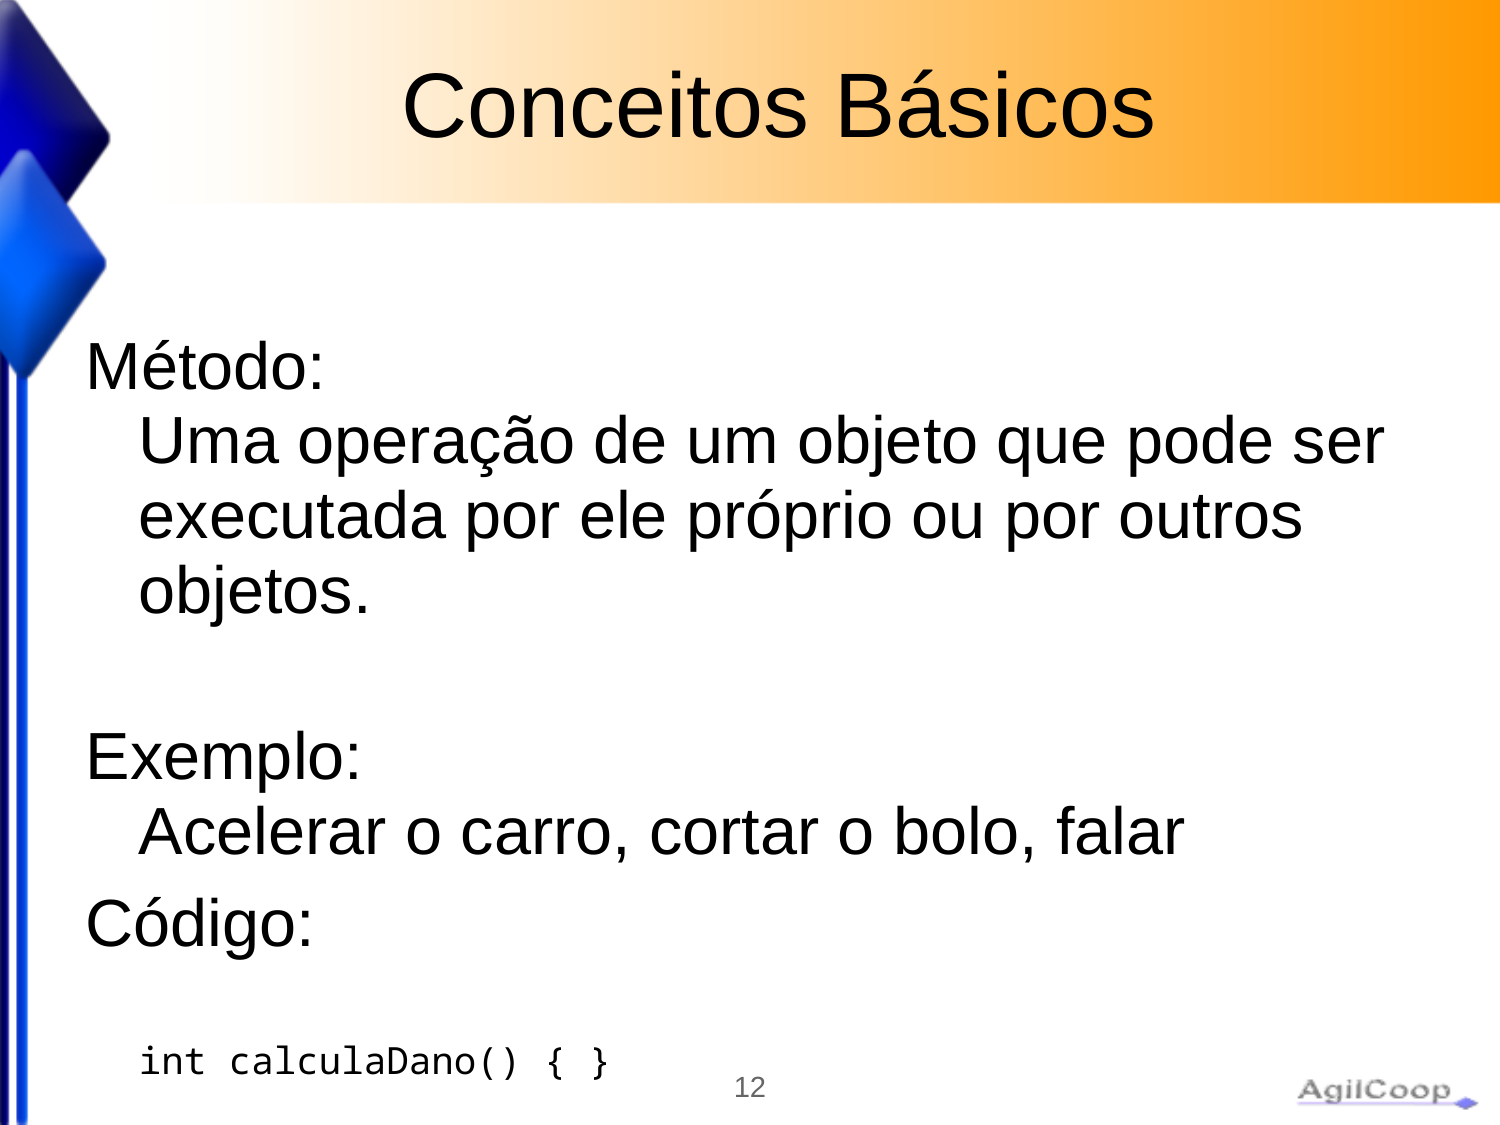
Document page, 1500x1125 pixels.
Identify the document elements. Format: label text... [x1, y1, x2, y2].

title Conceitos Básicos [58, 24, 1500, 188]
picture [0, 0, 1500, 1125]
list Método: Uma operação de um objeto que pode ser executada por ele próprio ou por outros objetos. Exemplo: Acelerar o carro, cortar o bolo, falar Código: int calculaDano() { } [53, 321, 1412, 1085]
